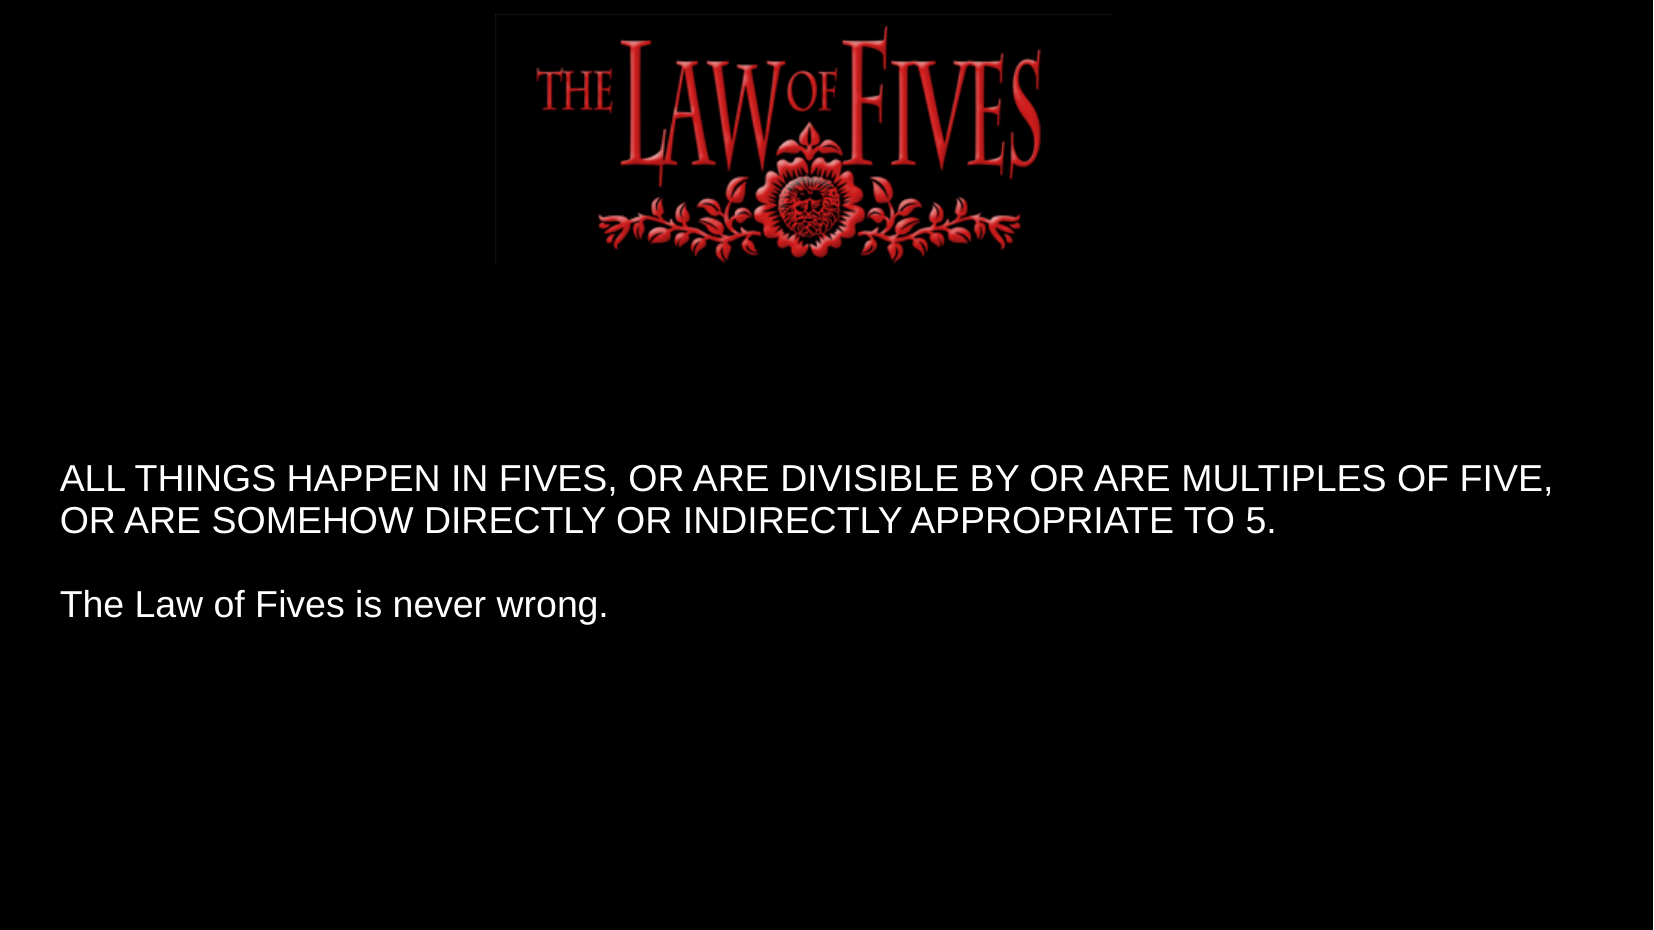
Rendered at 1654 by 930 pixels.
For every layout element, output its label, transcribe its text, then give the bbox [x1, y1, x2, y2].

picture [495, 14, 1111, 265]
text_box ALL THINGS HAPPEN IN FIVES, OR ARE DIVISIBLE BY OR ARE MULTIPLES OF FIVE, OR ARE SOMEHOW DIRECTLY OR INDIRECTLY APPROPRIATE TO 5. The Law of Fives is never wrong. [45, 449, 1621, 633]
